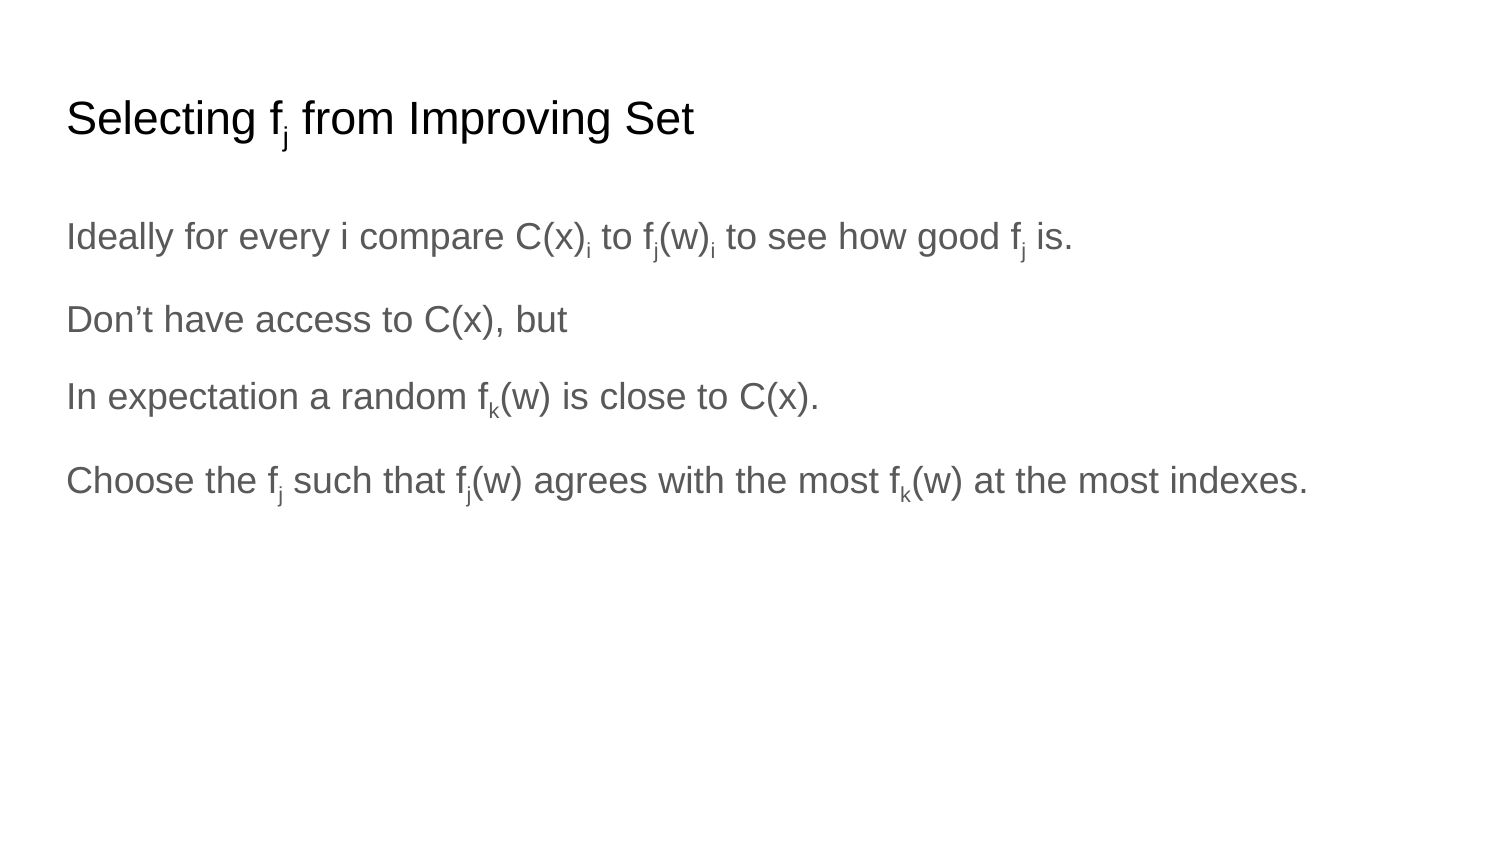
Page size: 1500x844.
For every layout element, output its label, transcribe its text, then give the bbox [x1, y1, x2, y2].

title Selecting fj from Improving Set [51, 72, 1449, 167]
list Ideally for every i compare C(x)i to fj(w)i to see how good fj is. Don’t have access to C(x), but In expectation a random fk(w) is close to C(x). Choose the fj such that fj(w) agrees with the most fk(w) at the most indexes. [51, 189, 1449, 708]
